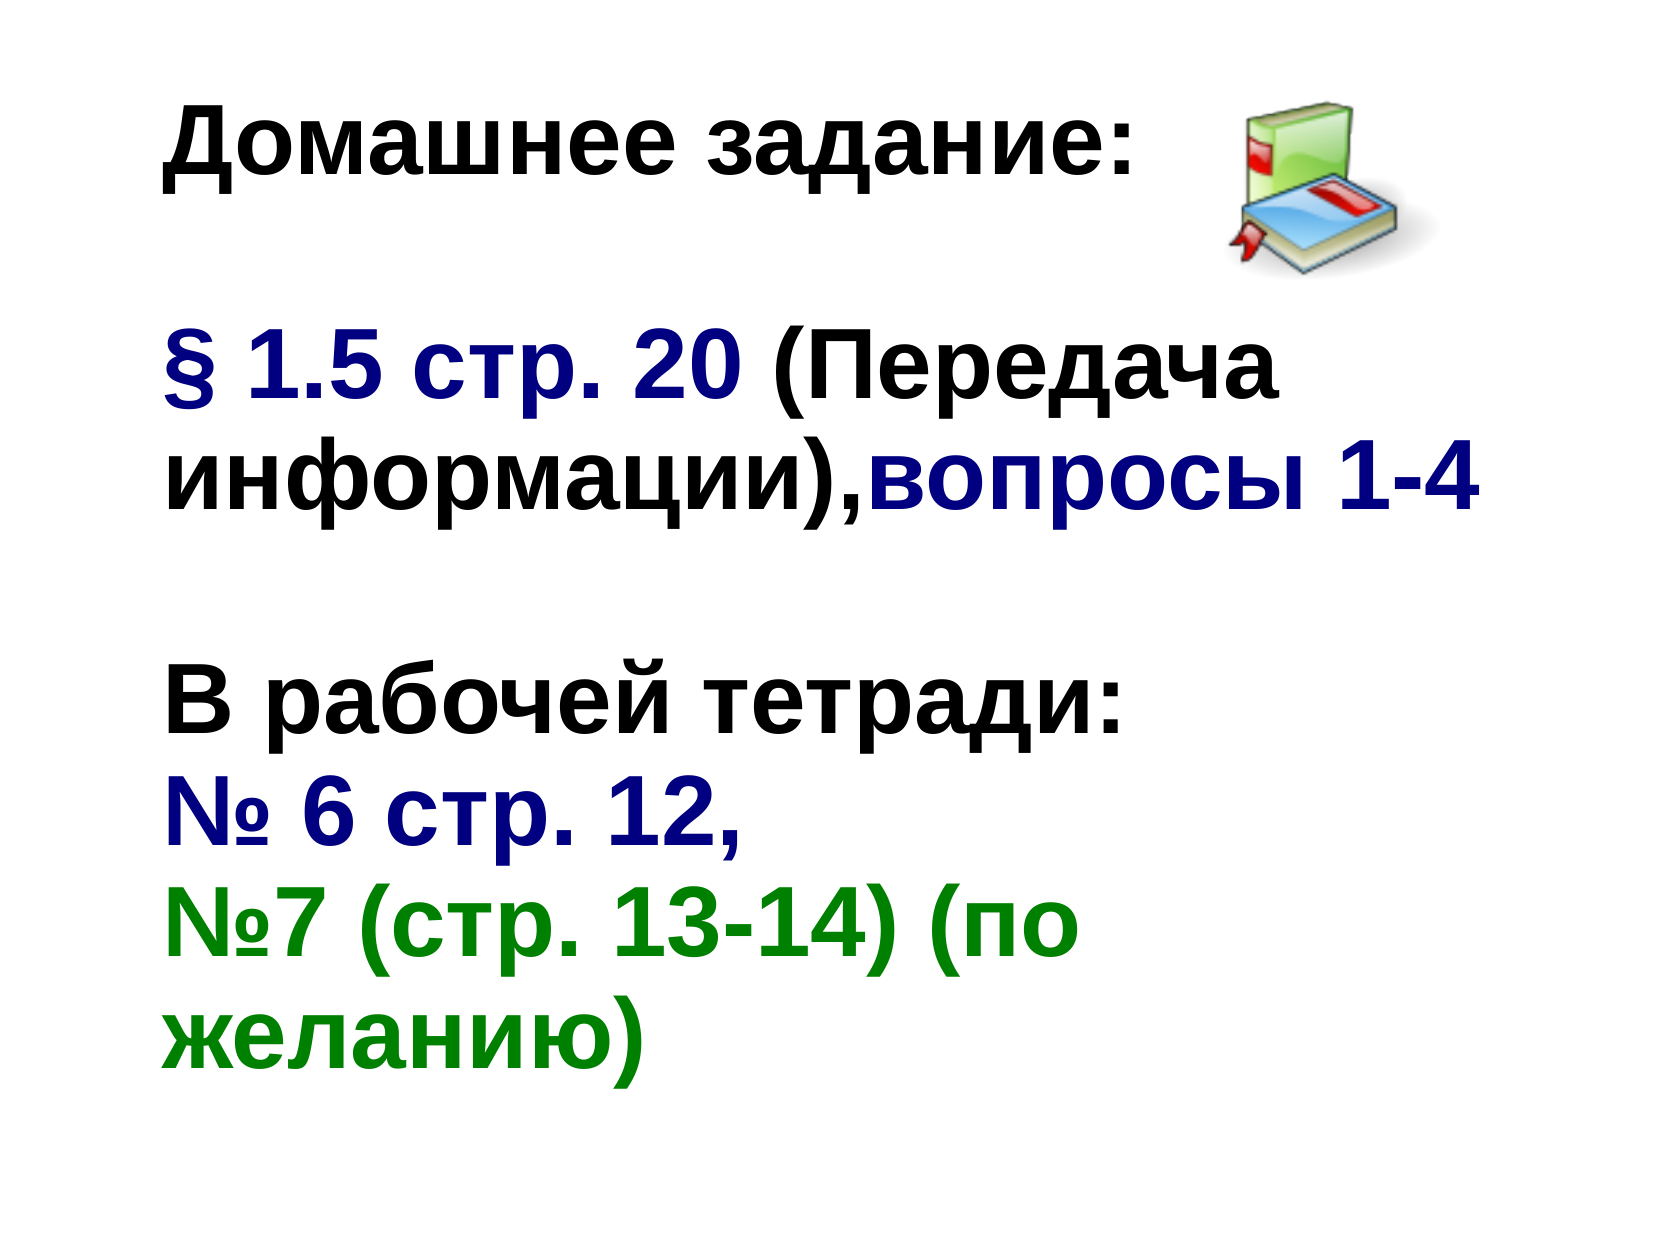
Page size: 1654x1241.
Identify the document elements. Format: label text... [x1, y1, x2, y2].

text_box Домашнее задание: § 1.5 стр. 20 (Передача информации),вопросы 1-4 В рабочей тетради: № 6 стр. 12, №7 (стр. 13-14) (по желанию) [147, 76, 1595, 1241]
picture [1216, 88, 1447, 296]
